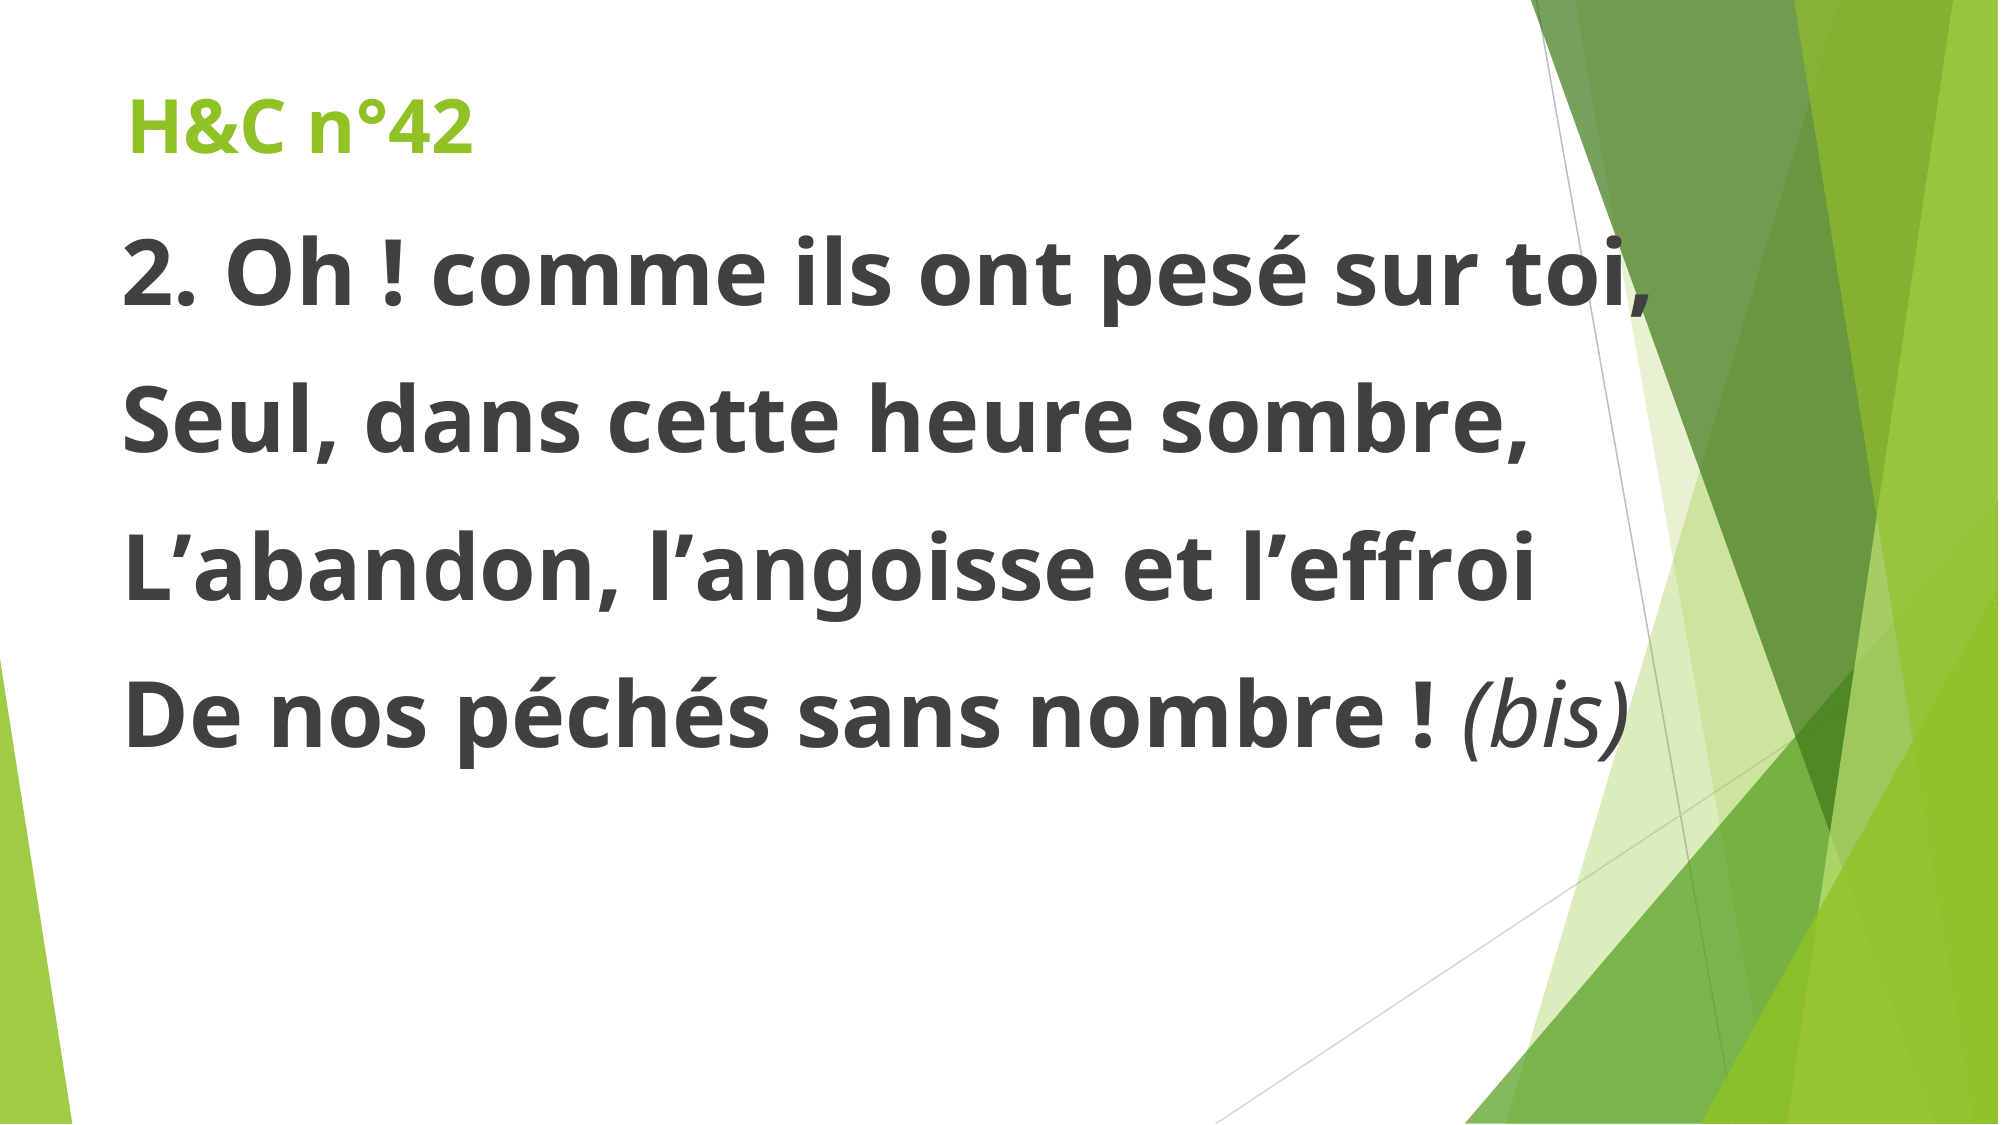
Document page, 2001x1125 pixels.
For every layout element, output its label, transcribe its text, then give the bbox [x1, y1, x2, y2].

text_box 2. Oh ! comme ils ont pesé sur toi, Seul, dans cette heure sombre, L’abandon, l’angoisse et l’effroi De nos péchés sans nombre ! (bis) [106, 190, 1961, 1075]
text_box H&C n°42 [111, 70, 1522, 178]
